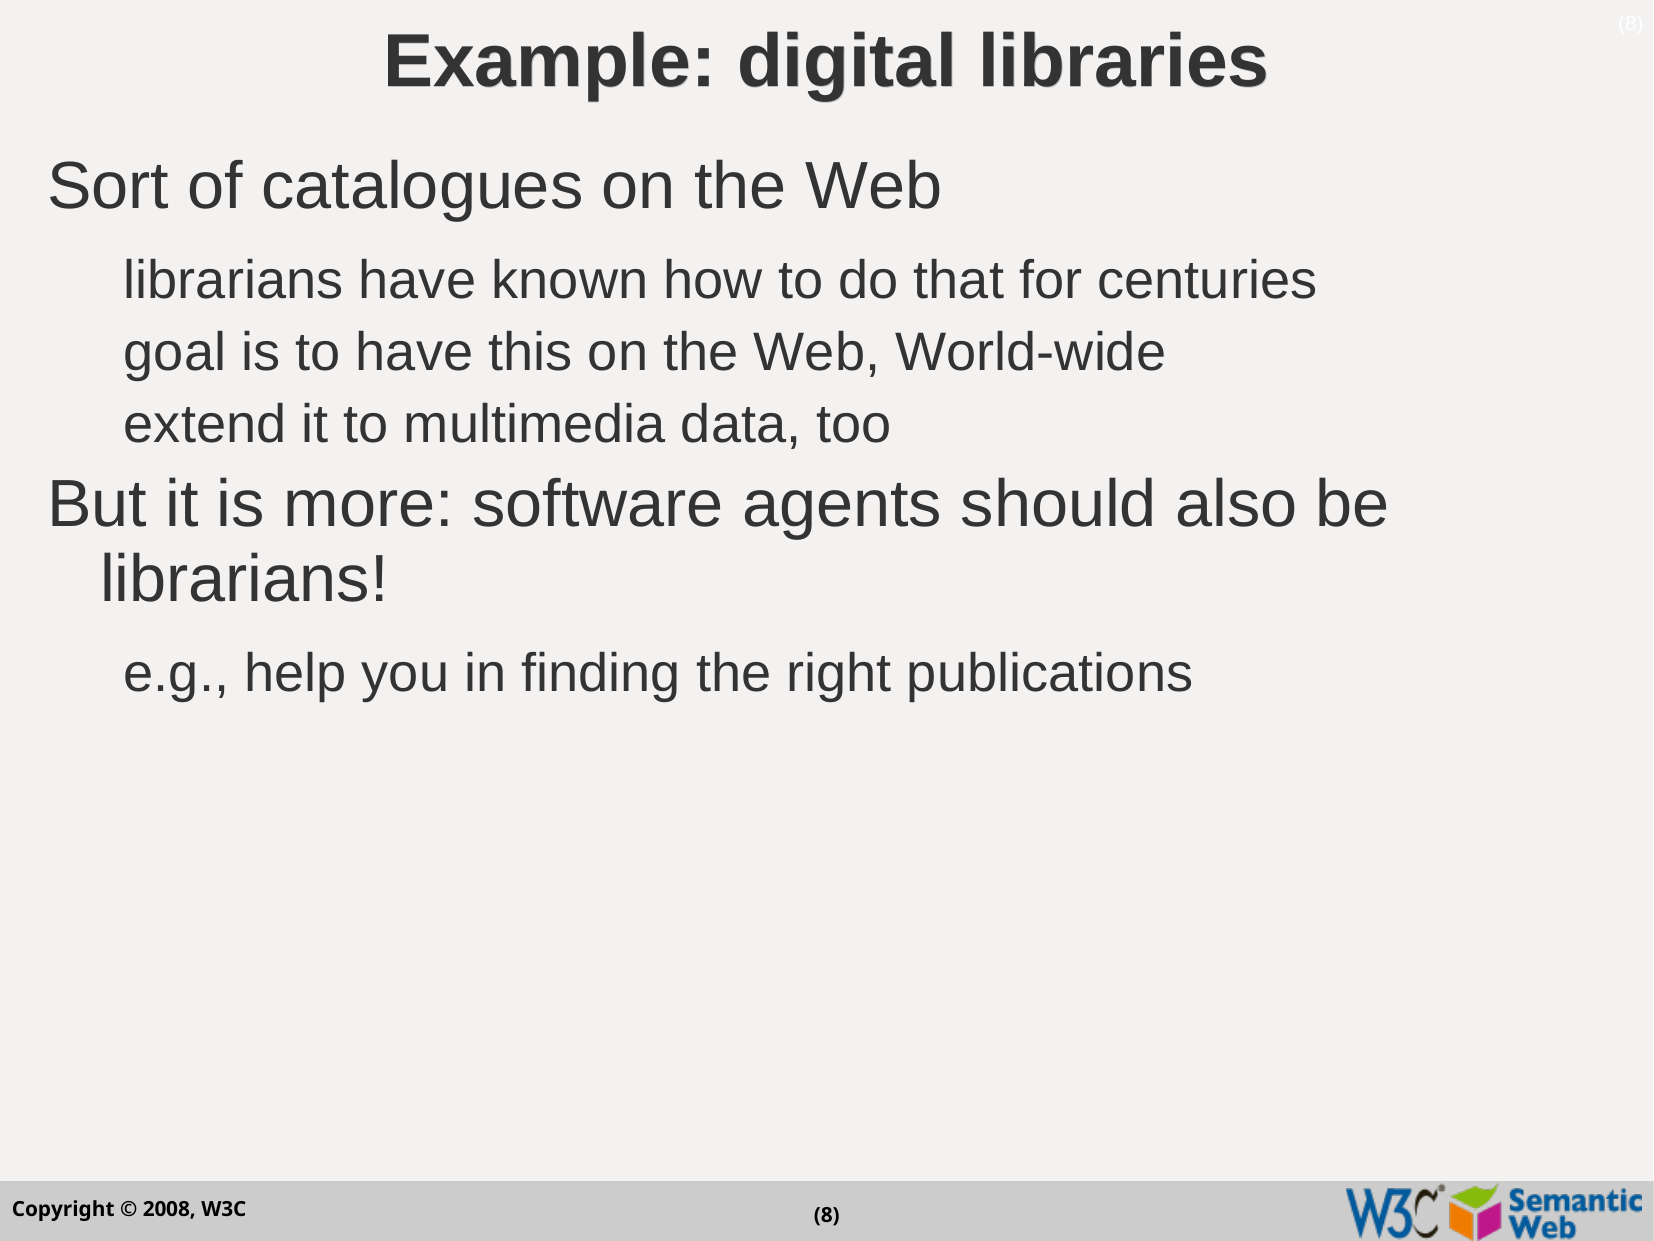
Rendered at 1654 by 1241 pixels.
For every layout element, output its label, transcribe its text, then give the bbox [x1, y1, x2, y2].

title Example: digital libraries [0, 0, 1654, 119]
picture [1346, 1181, 1642, 1241]
list Sort of catalogues on the Web librarians have known how to do that for centuries goal is to have this on the Web, World-wide extend it to multimedia data, too But it is more: software agents should also be librarians! e.g., help you in finding the right publications [29, 147, 1624, 1134]
